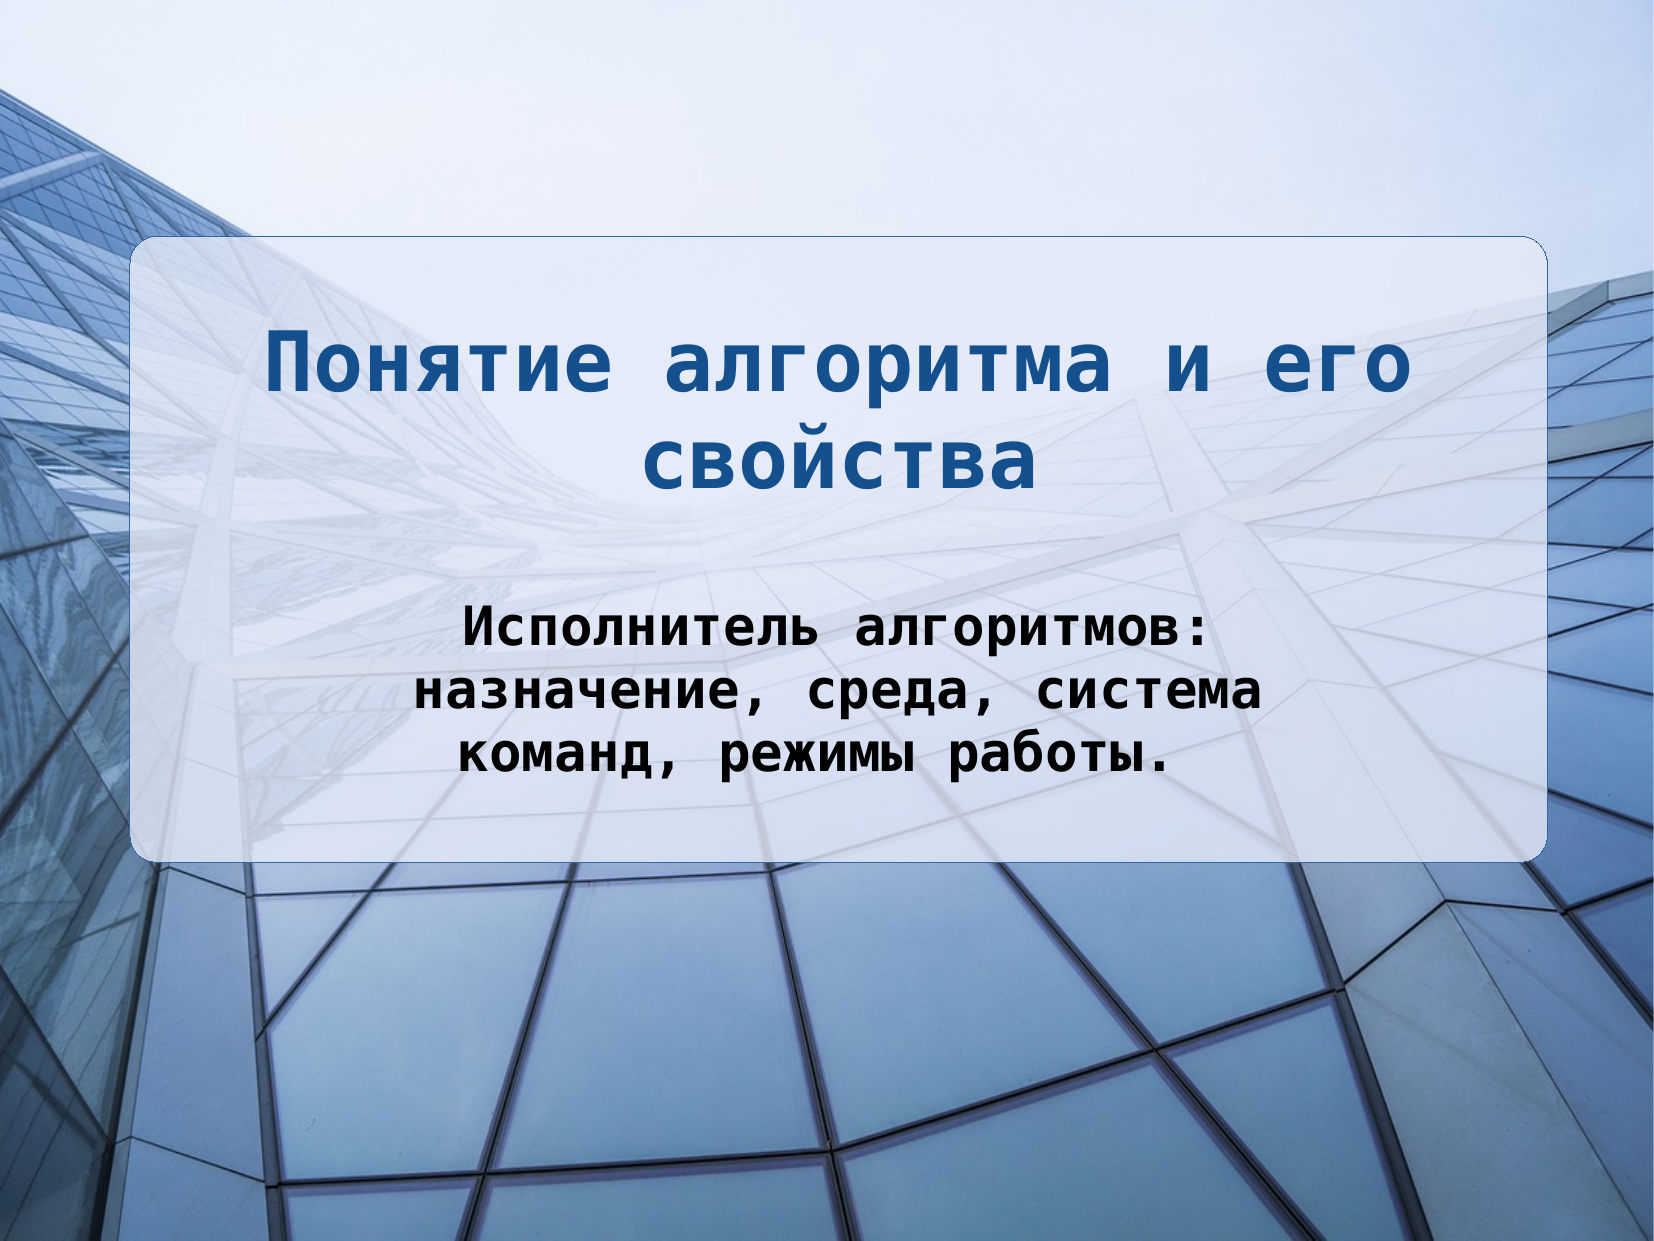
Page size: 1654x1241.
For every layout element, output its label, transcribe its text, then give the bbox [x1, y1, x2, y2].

picture [0, 0, 1654, 1241]
text_box Понятие алгоритма и его свойства Исполнитель алгоритмов: назначение, среда, система команд, режимы работы. [129, 236, 1548, 863]
